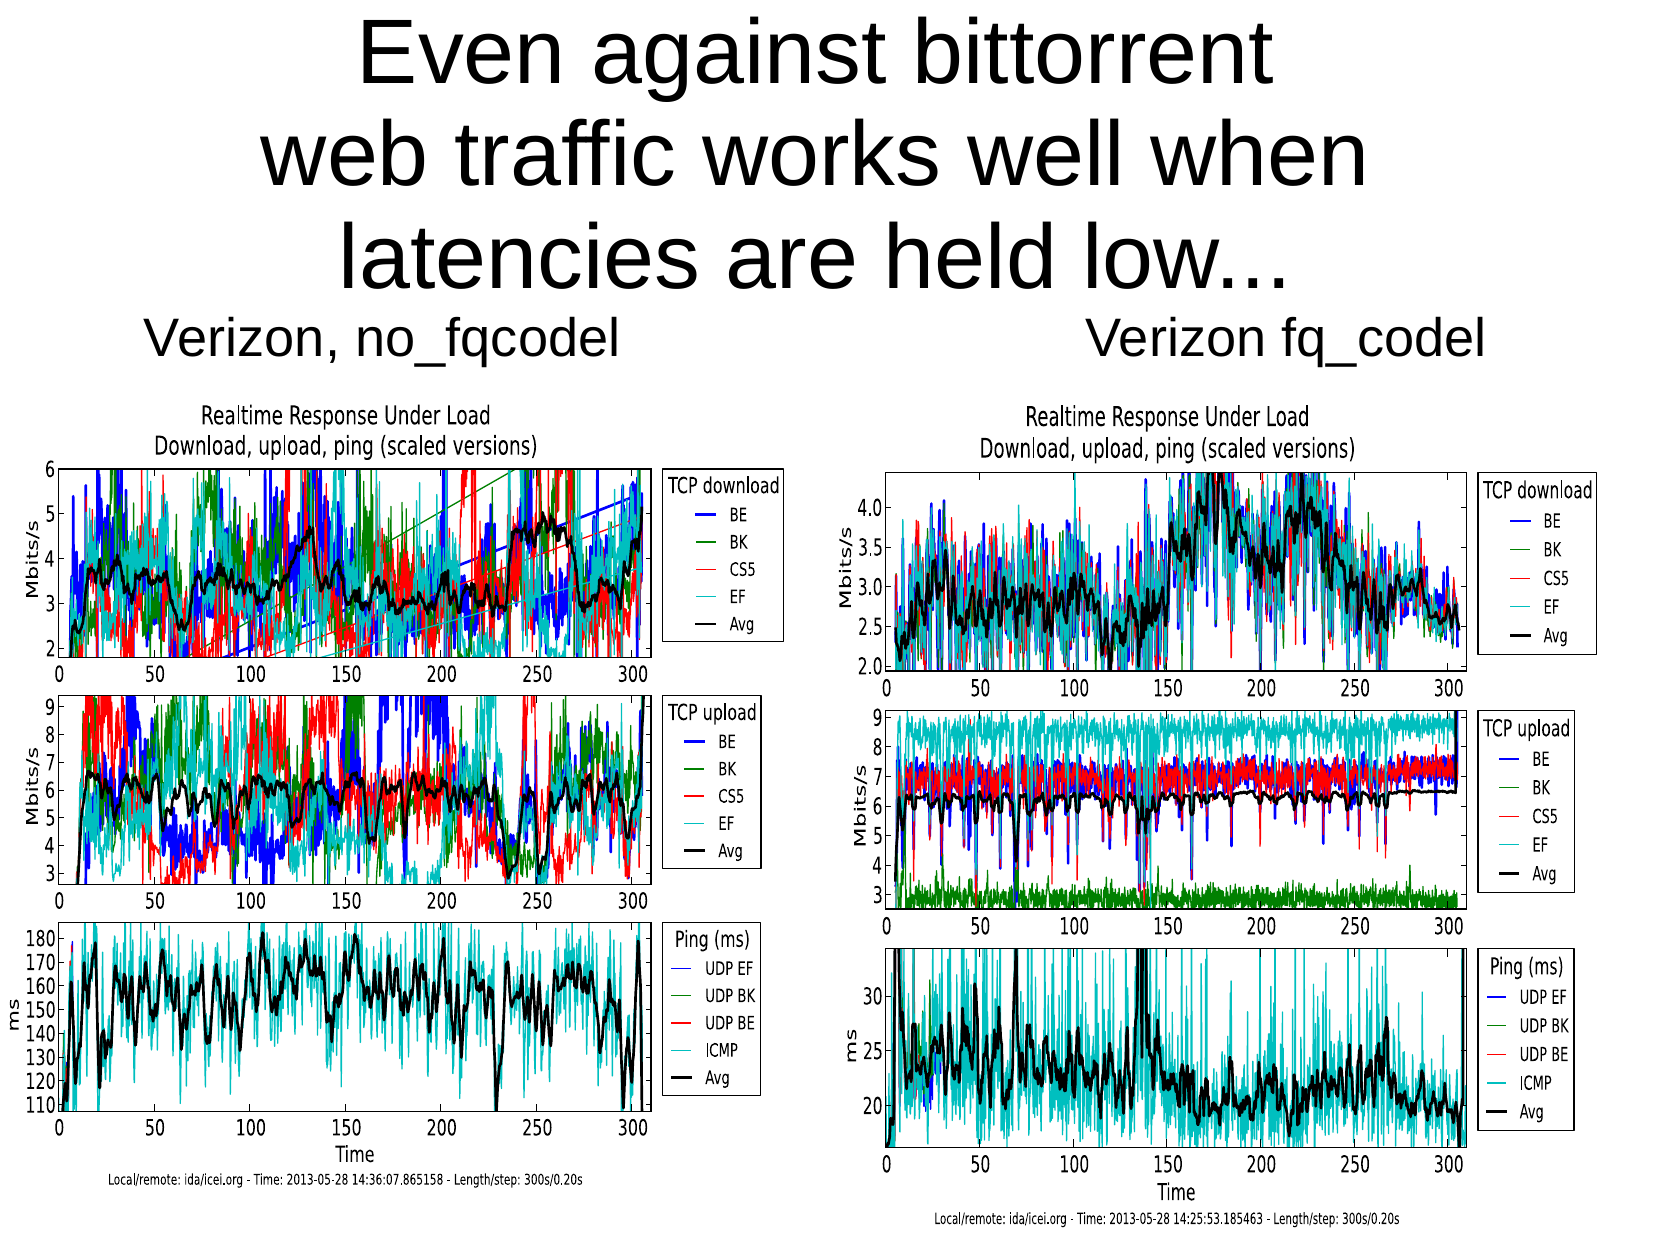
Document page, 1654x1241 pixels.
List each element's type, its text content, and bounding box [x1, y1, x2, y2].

picture [828, 391, 1606, 1241]
title Even against bittorrent web traffic works well when latencies are held low... Verizon, no_fqcodel Verizon fq_codel [71, 0, 1561, 429]
picture [0, 391, 793, 1201]
